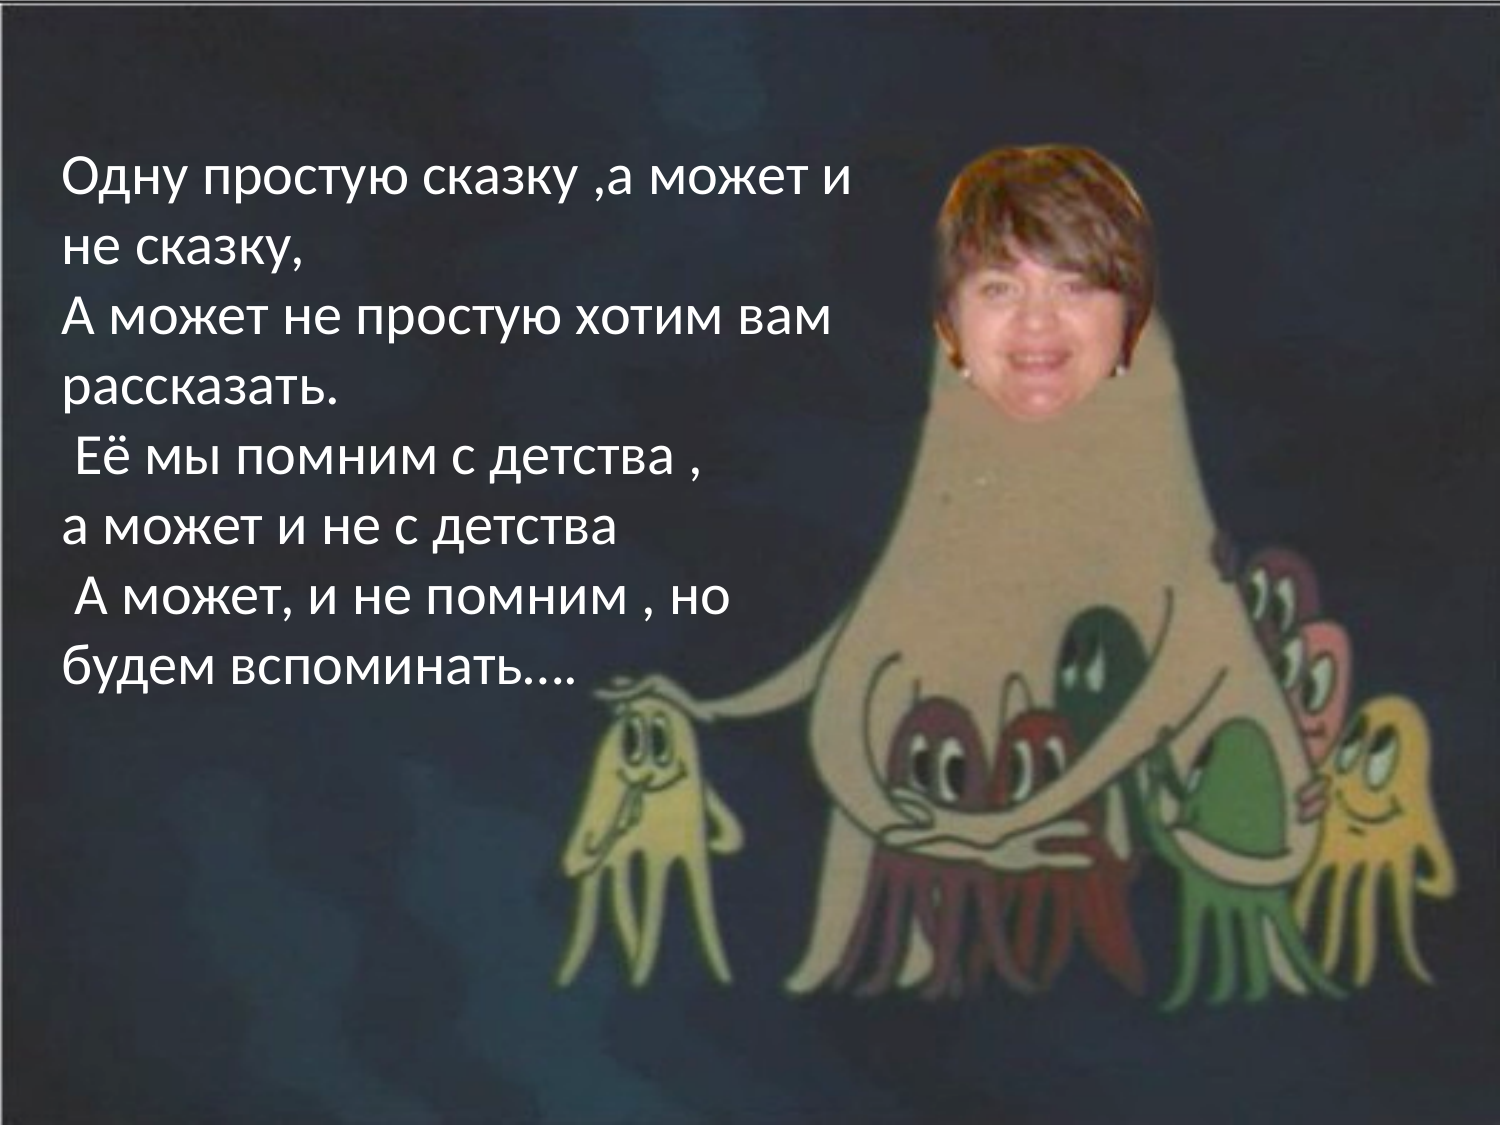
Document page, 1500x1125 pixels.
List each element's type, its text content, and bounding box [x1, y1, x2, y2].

text_box Одну простую сказку ,а может и не сказку, А может не простую хотим вам рассказать. Её мы помним с детства , а может и не с детства А может, и не помним , но будем вспоминать…. [46, 128, 879, 774]
picture [0, 0, 1500, 1125]
